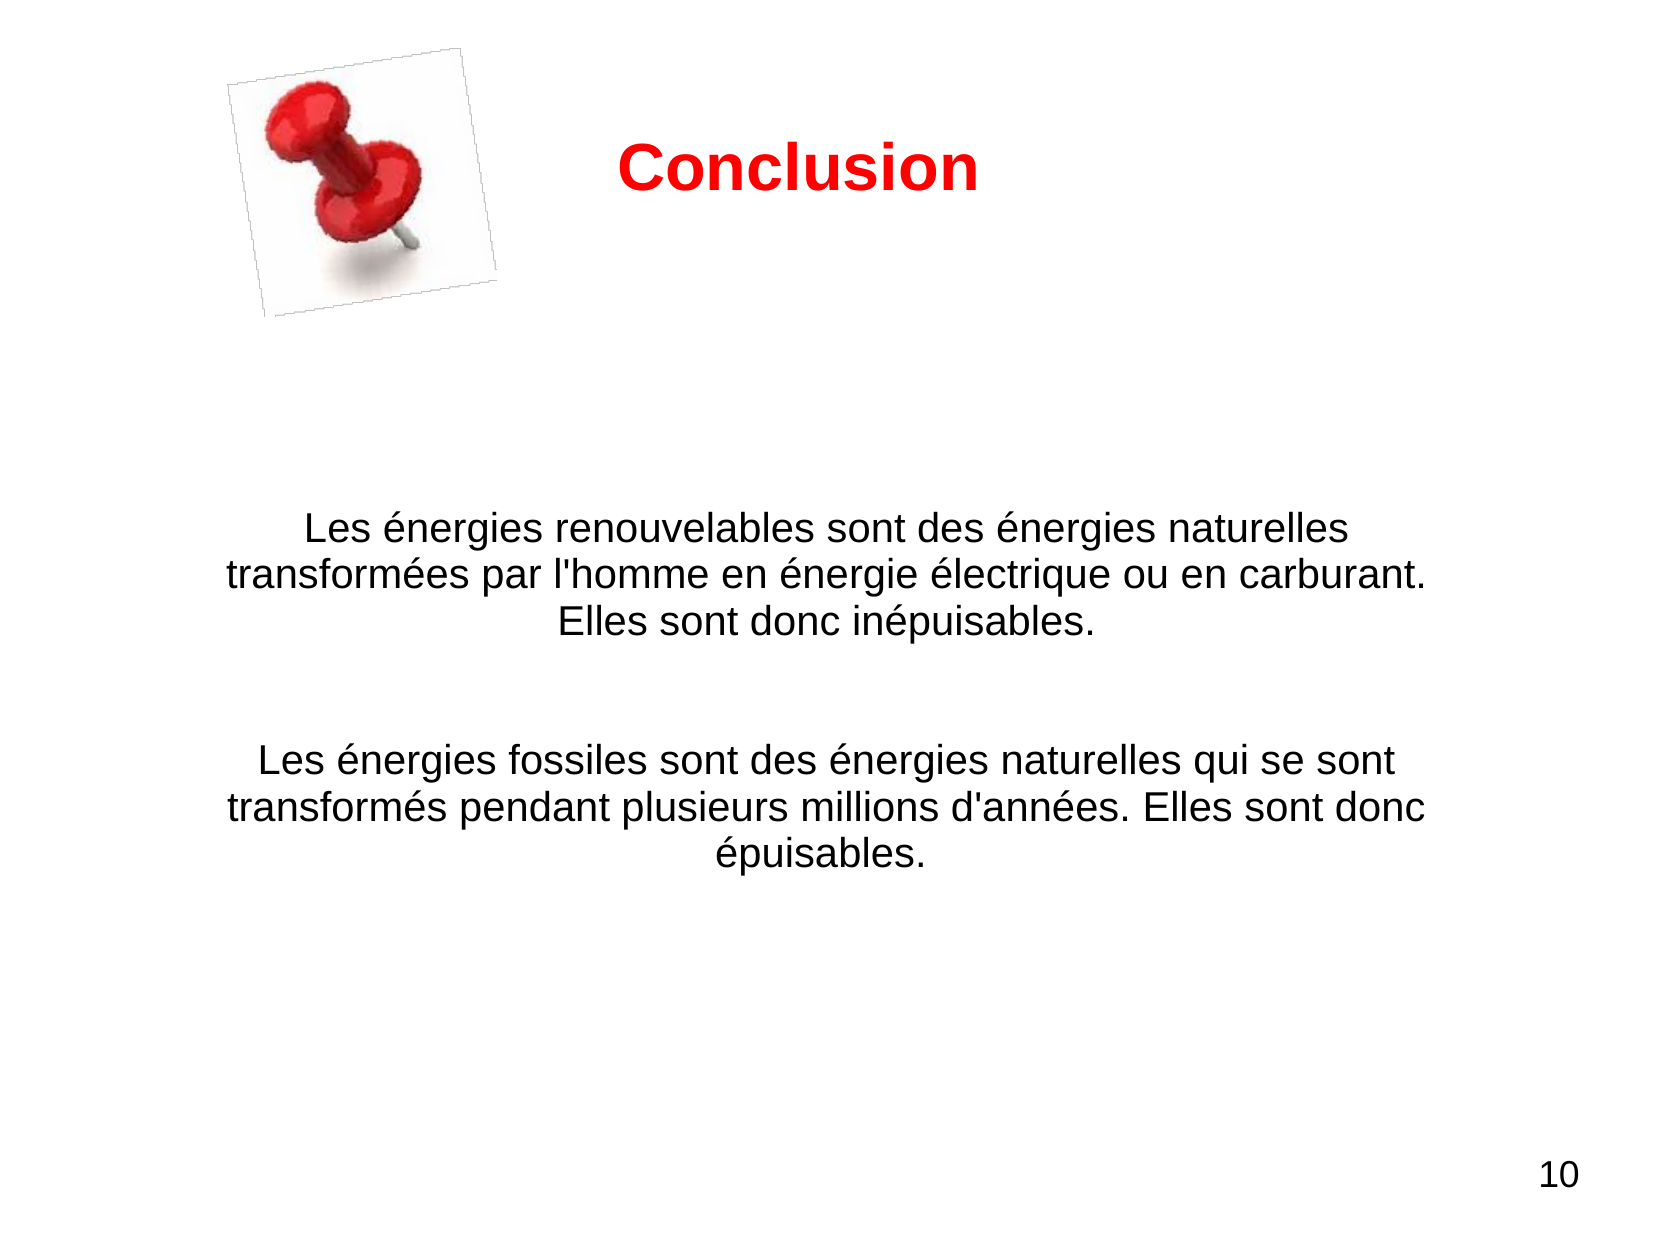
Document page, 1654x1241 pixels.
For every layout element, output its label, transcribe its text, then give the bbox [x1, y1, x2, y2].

text_box Les énergies renouvelables sont des énergies naturelles transformées par l'homme en énergie électrique ou en carburant. Elles sont donc inépuisables. Les énergies fossiles sont des énergies naturelles qui se sont transformés pendant plusieurs millions d'années. Elles sont donc épuisables. [165, 497, 1489, 934]
text_box Conclusion [602, 123, 1654, 213]
text_box 10 [1523, 1145, 1619, 1203]
picture [227, 47, 497, 317]
